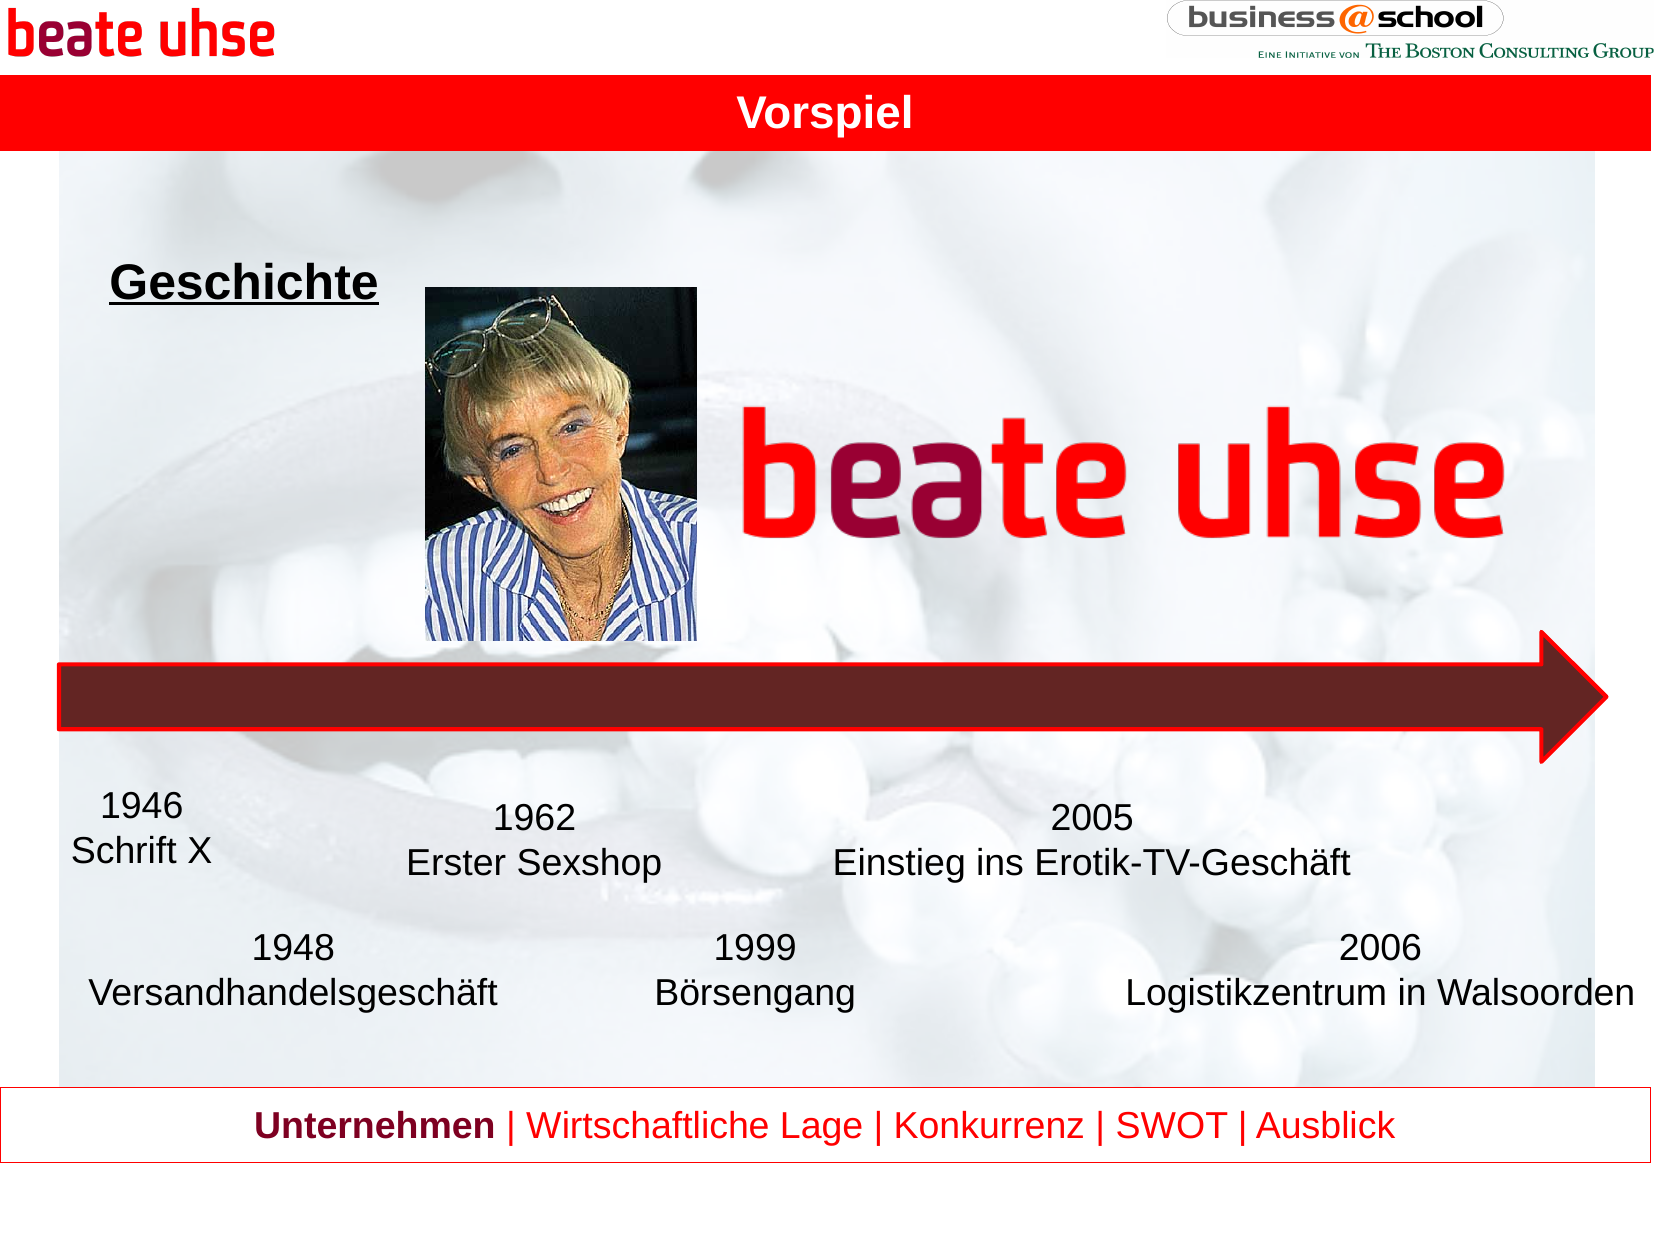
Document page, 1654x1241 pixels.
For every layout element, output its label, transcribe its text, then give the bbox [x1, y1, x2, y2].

text_box Vorspiel [0, 75, 1650, 150]
picture [1166, 0, 1654, 58]
text_box [58, 631, 1607, 762]
text_box 1946 Schrift X [47, 773, 237, 879]
text_box 1999 Börsengang [638, 915, 872, 1021]
picture [59, 710, 1595, 1088]
text_box 2005 Einstieg ins Erotik-TV-Geschäft [817, 785, 1367, 891]
text_box Unternehmen | Wirtschaftliche Lage | Konkurrenz | SWOT | Ausblick [0, 1088, 1650, 1163]
picture [0, 0, 282, 65]
text_box Geschichte [94, 242, 395, 318]
text_box 2006 Logistikzentrum in Walsoorden [1109, 915, 1652, 1021]
picture [59, 150, 1595, 684]
text_box 1948 Versandhandelsgeschäft [72, 915, 514, 1021]
text_box 1962 Erster Sexshop [391, 785, 678, 891]
